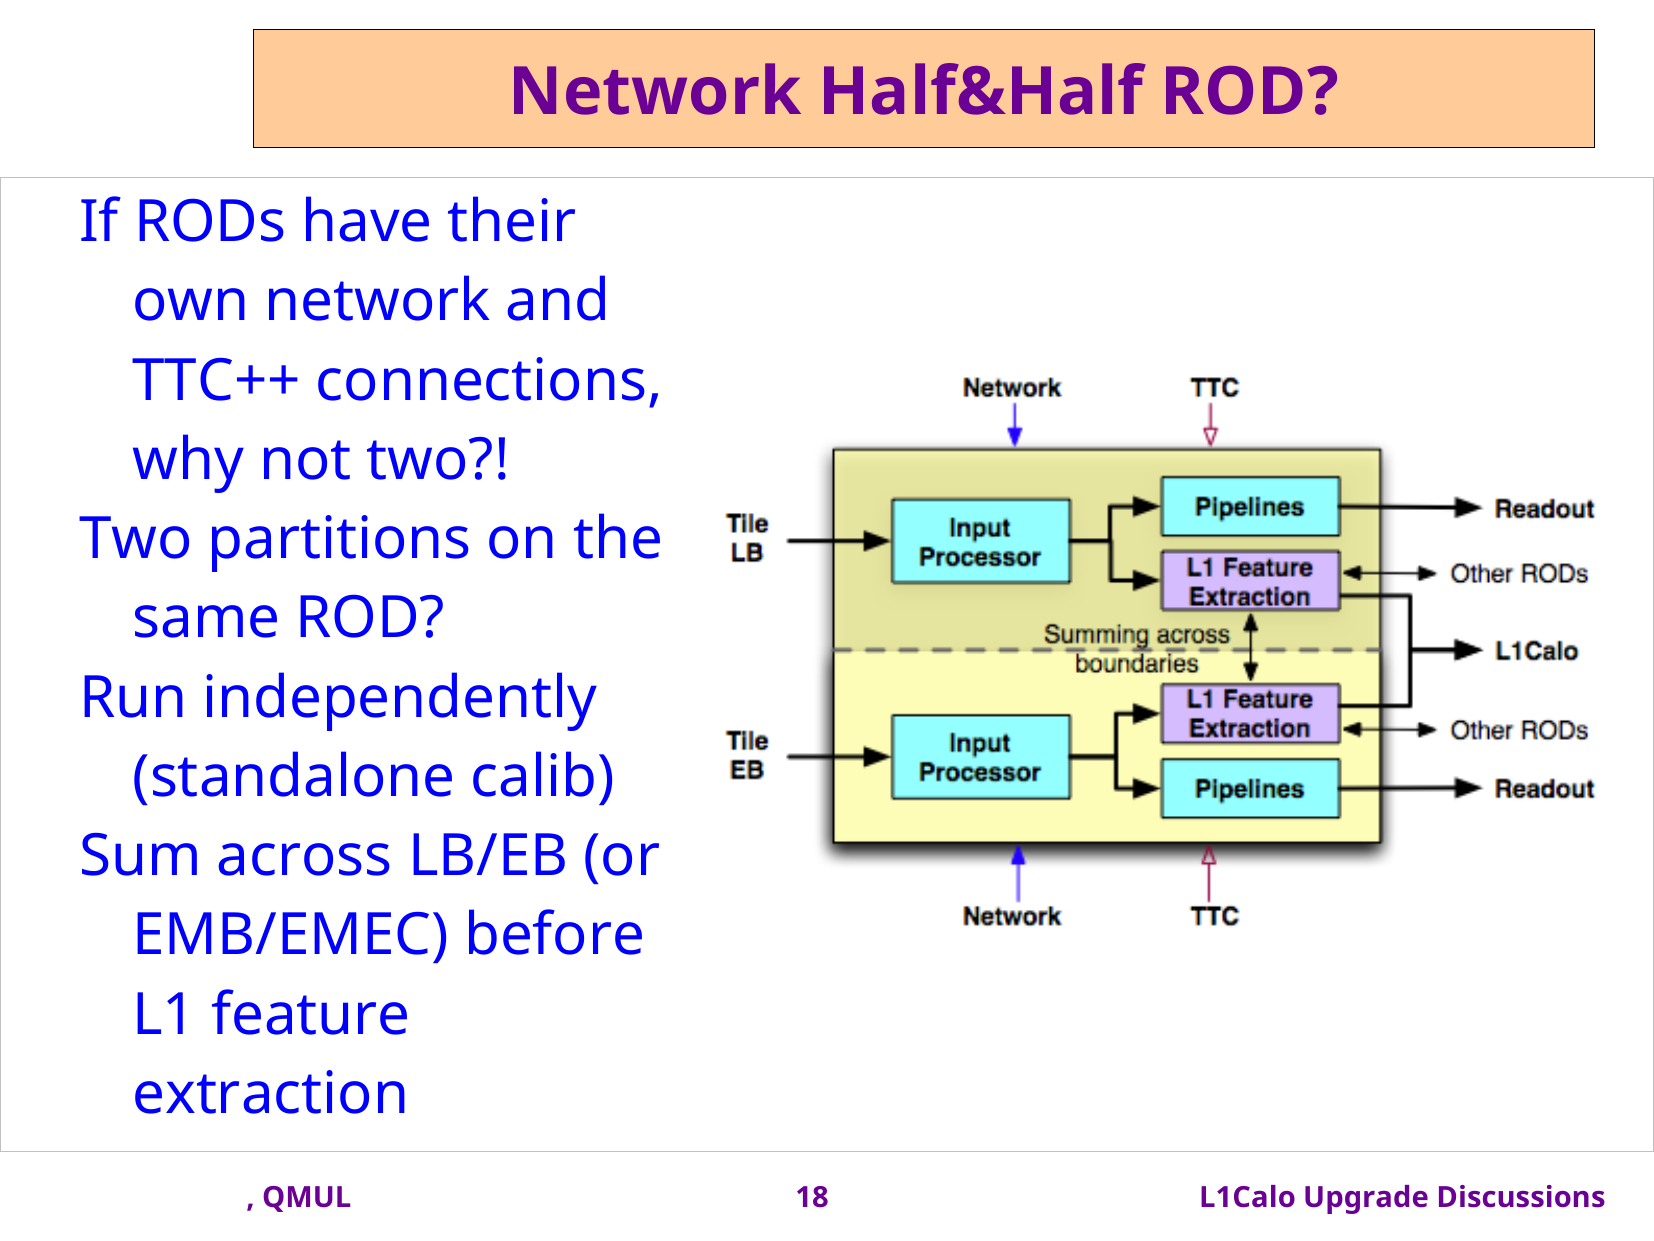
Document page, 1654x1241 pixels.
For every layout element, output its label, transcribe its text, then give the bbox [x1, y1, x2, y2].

list If RODs have their own network and TTC++ connections, why not two?! Two partitions on the same ROD? Run independently (standalone calib) Sum across LB/EB (or EMB/EMEC) before L1 feature extraction [61, 179, 680, 1155]
title Network Half&Half ROD? [253, 29, 1595, 148]
picture [712, 370, 1609, 932]
